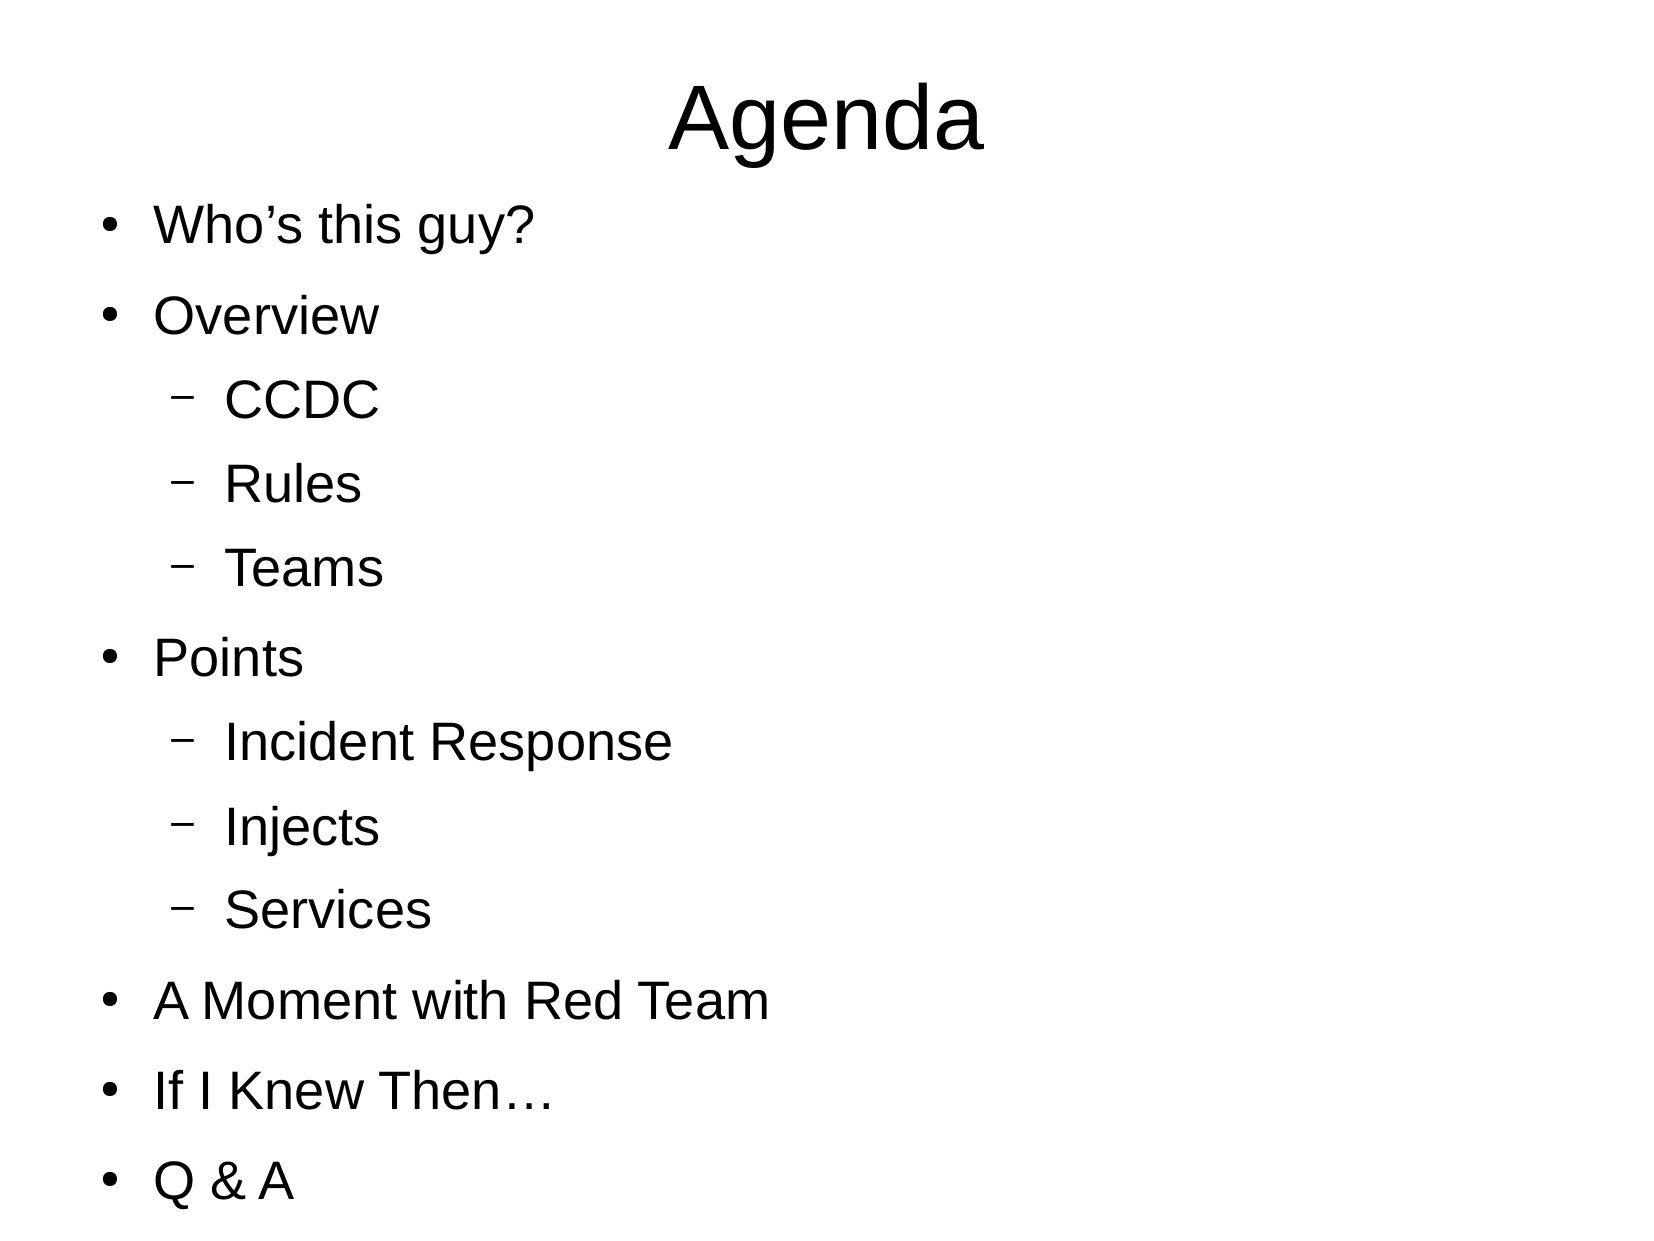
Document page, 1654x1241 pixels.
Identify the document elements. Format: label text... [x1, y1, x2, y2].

list Who’s this guy? Overview CCDC Rules Teams Points Incident Response Injects Services A Moment with Red Team If I Knew Then… Q & A [82, 222, 1571, 915]
title Agenda [82, 13, 1571, 222]
